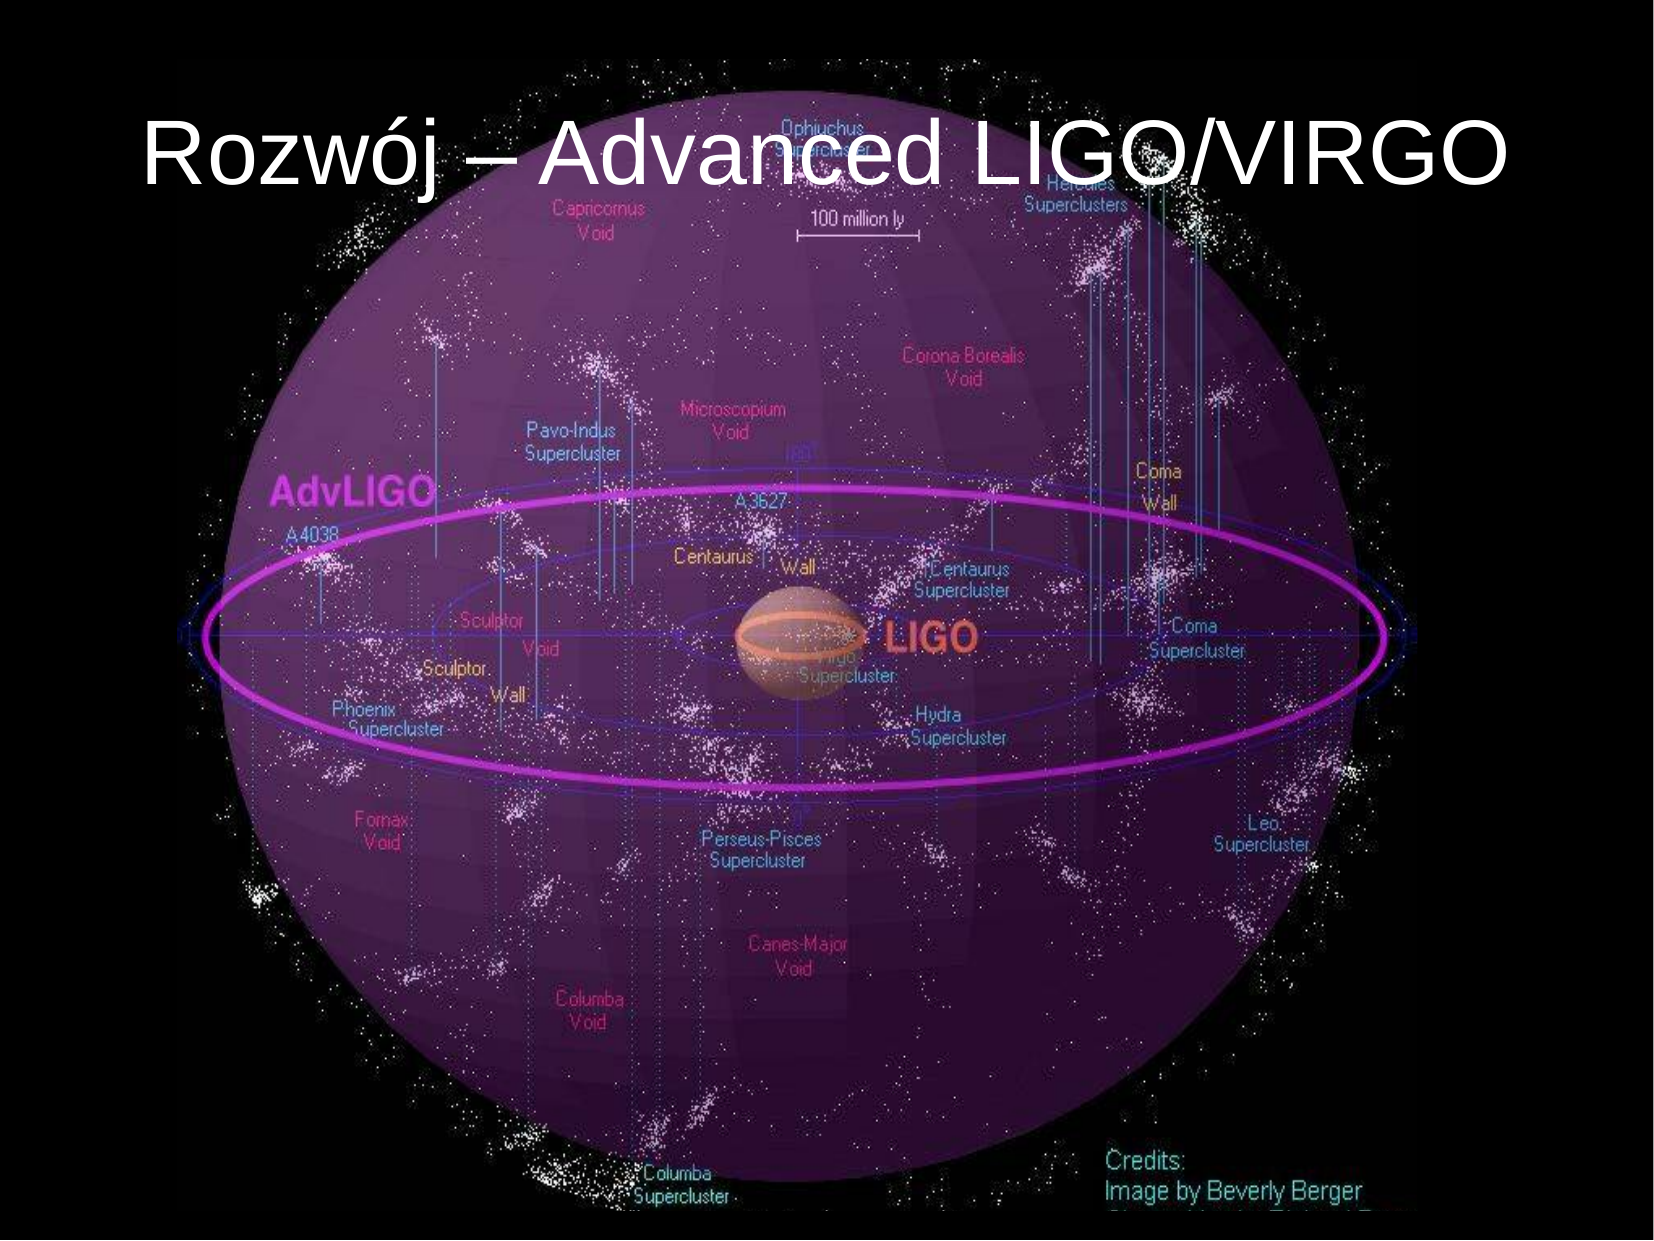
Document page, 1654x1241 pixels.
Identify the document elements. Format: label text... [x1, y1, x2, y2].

title Rozwój – Advanced LIGO/VIRGO [82, 49, 1571, 257]
picture [177, 257, 1418, 1211]
